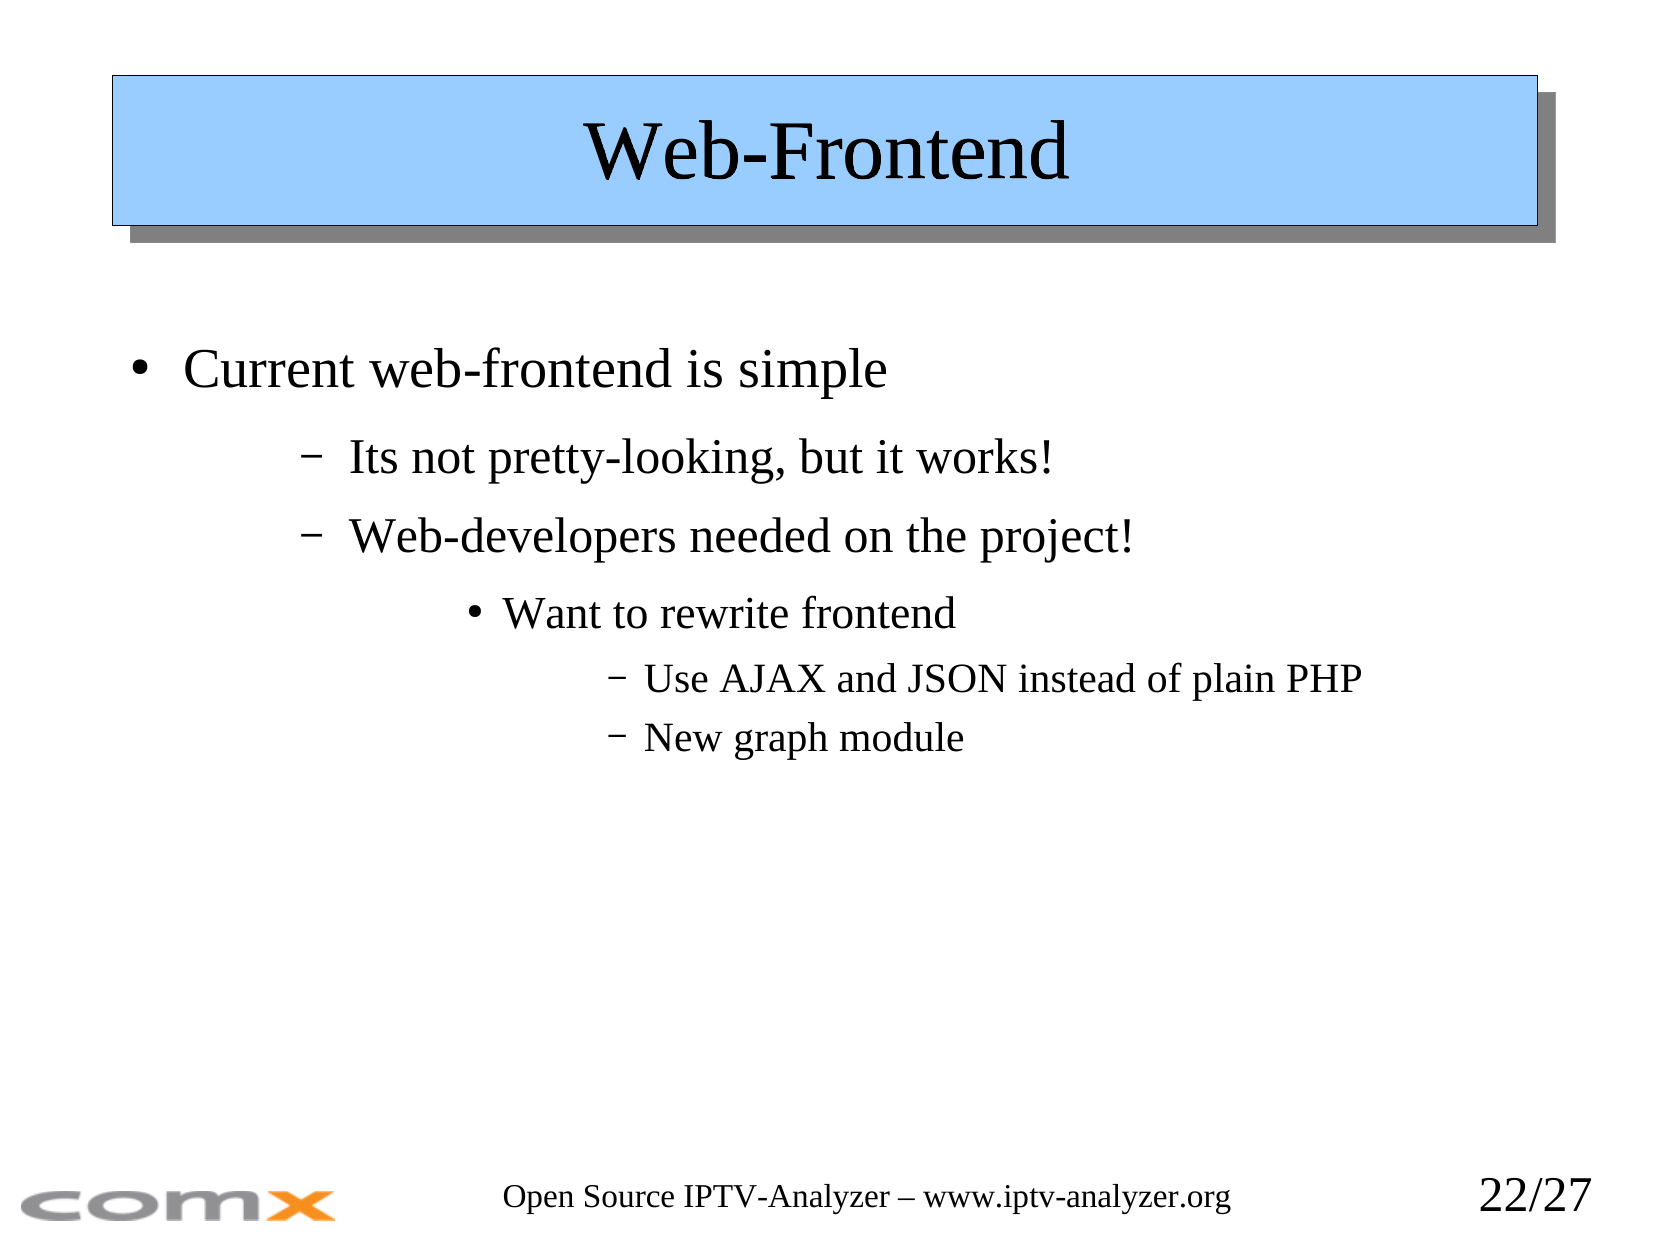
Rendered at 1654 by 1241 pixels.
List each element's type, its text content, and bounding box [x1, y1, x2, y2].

picture [21, 1191, 335, 1221]
list Current web-frontend is simple Its not pretty-looking, but it works! Web-developers needed on the project! Want to rewrite frontend Use AJAX and JSON instead of plain PHP New graph module [112, 337, 1538, 1096]
title Web-Frontend [116, 90, 1538, 211]
